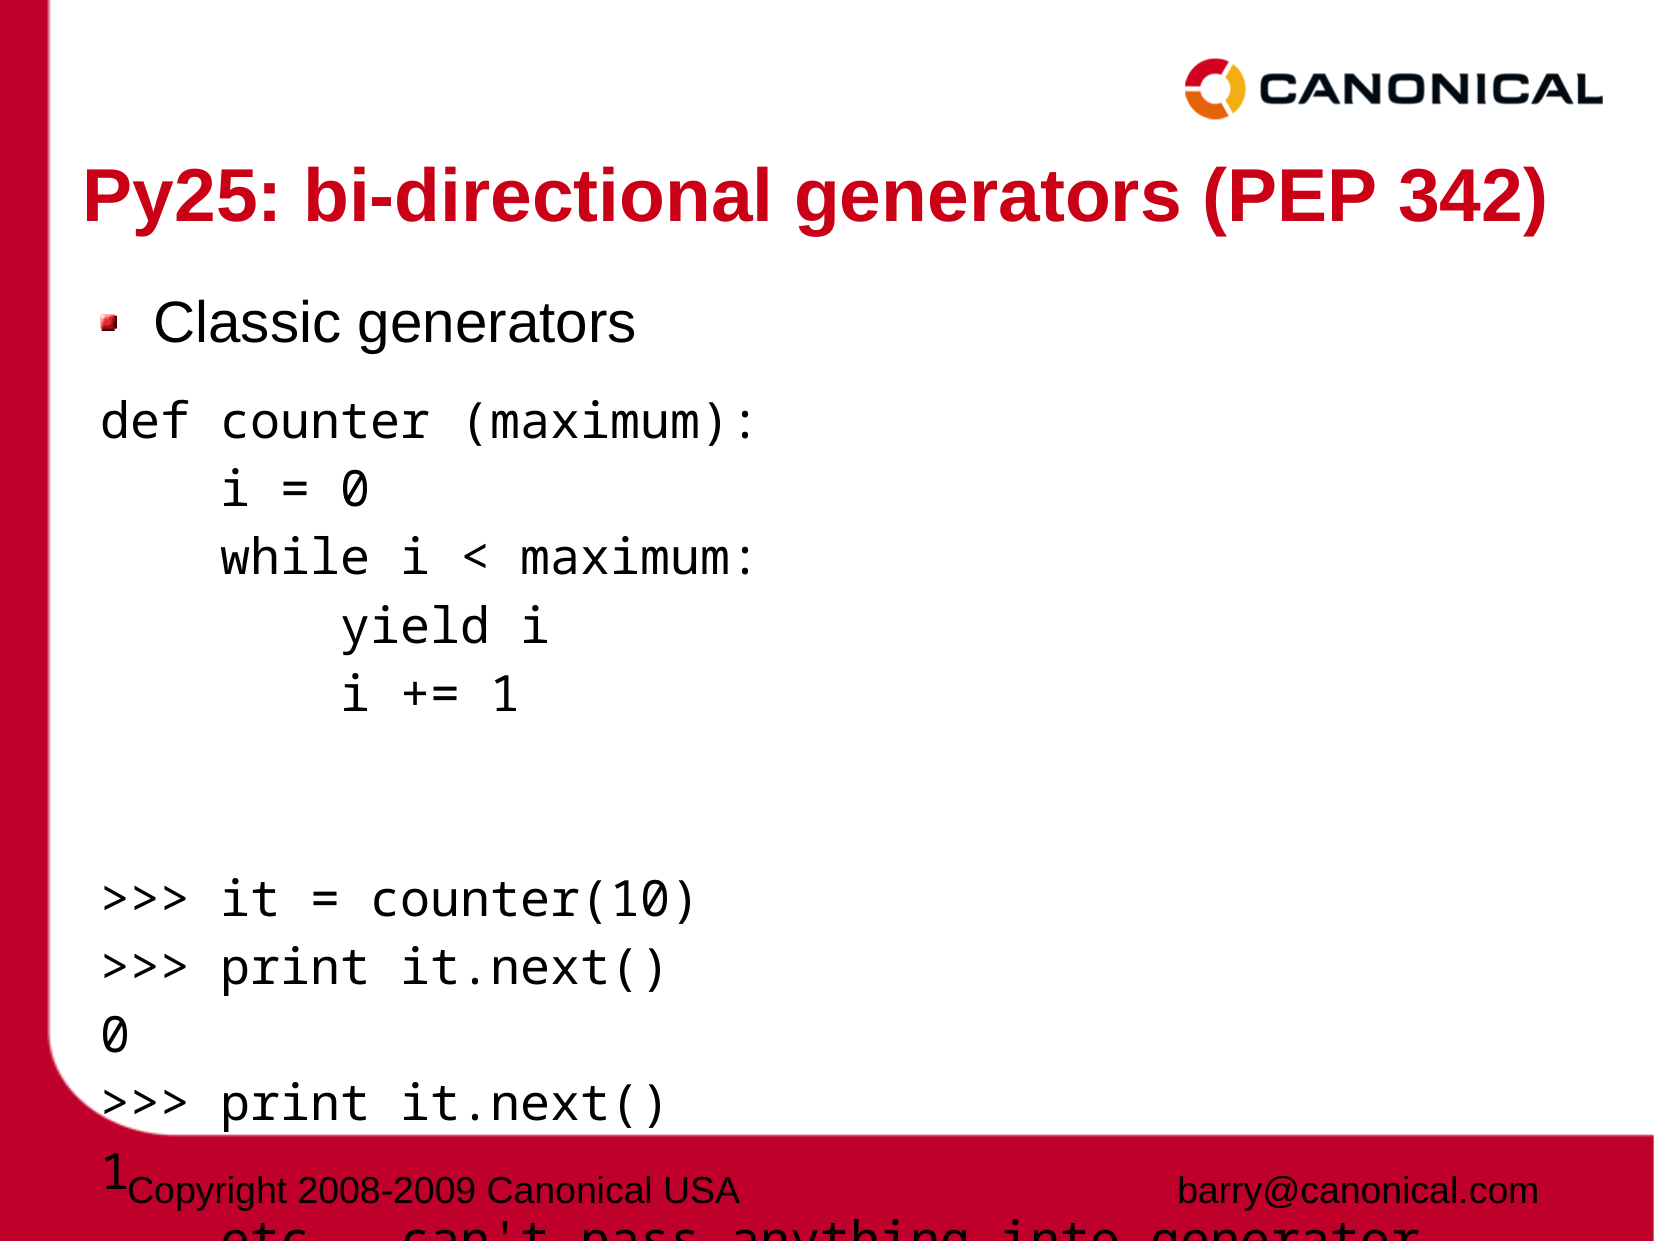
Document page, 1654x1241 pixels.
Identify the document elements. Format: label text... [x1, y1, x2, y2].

picture [228, 1233, 242, 1241]
picture [1097, 1233, 1112, 1241]
picture [1367, 1233, 1382, 1241]
picture [1188, 1233, 1202, 1241]
picture [469, 1233, 482, 1241]
picture [0, 0, 1654, 1241]
picture [919, 1233, 932, 1241]
picture [1248, 1233, 1262, 1241]
picture [1158, 1233, 1172, 1241]
picture [769, 1233, 782, 1241]
picture [589, 1233, 602, 1241]
list Classic generators def counter (maximum): i = 0 while i < maximum: yield i i += 1 >>> it = counter(10) >>> print it.next() 0 >>> print it.next() 1 ... etc. can't pass anything into generator [82, 290, 1571, 1180]
picture [859, 1233, 872, 1241]
picture [1039, 1233, 1052, 1241]
picture [948, 1233, 962, 1241]
title Py25: bi-directional generators (PEP 342) [82, 104, 1571, 287]
picture [1219, 1233, 1232, 1241]
